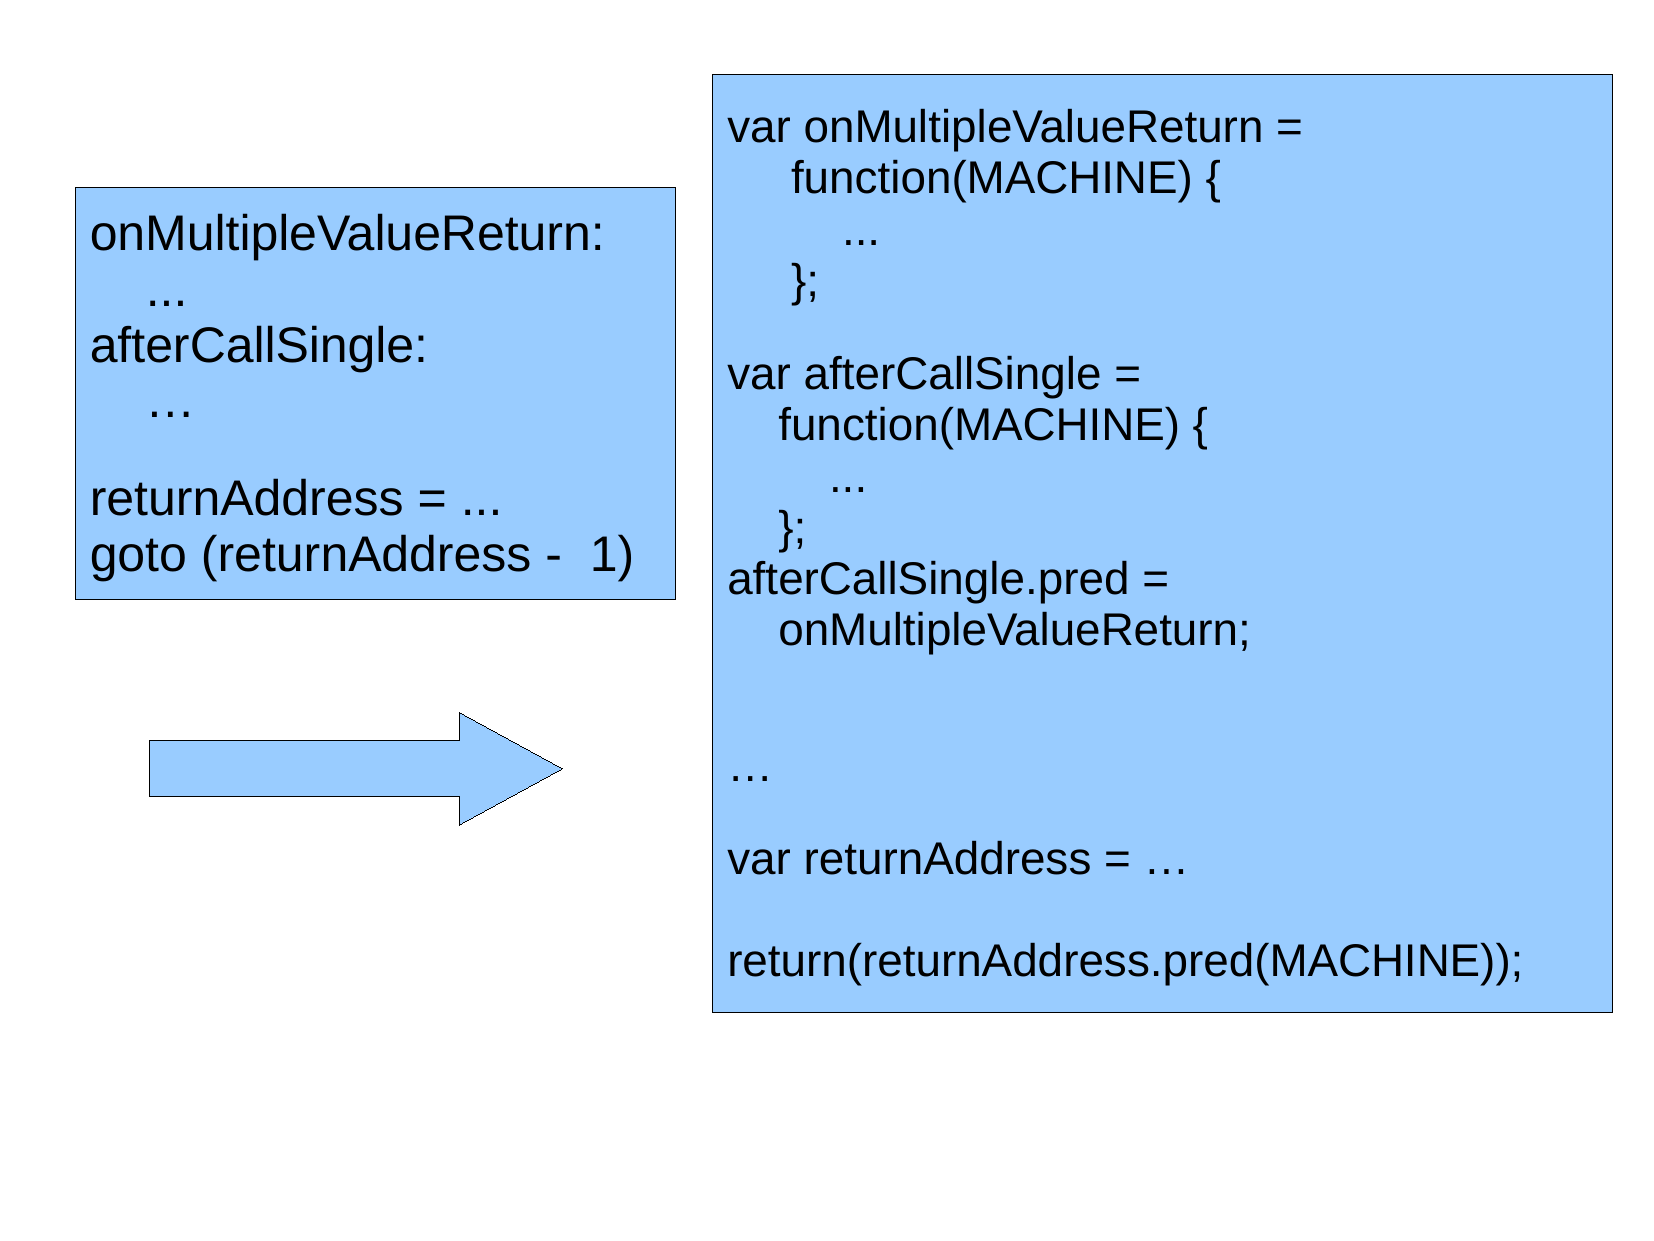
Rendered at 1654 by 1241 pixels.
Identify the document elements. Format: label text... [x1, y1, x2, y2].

text_box var onMultipleValueReturn = function(MACHINE) { ... }; var afterCallSingle = function(MACHINE) { ... }; afterCallSingle.pred = onMultipleValueReturn; … var returnAddress = … return(returnAddress.pred(MACHINE)); [712, 74, 1613, 1013]
text_box [149, 712, 563, 826]
text_box onMultipleValueReturn: ... afterCallSingle: … returnAddress = ... goto (returnAddress - 1) [75, 187, 676, 600]
